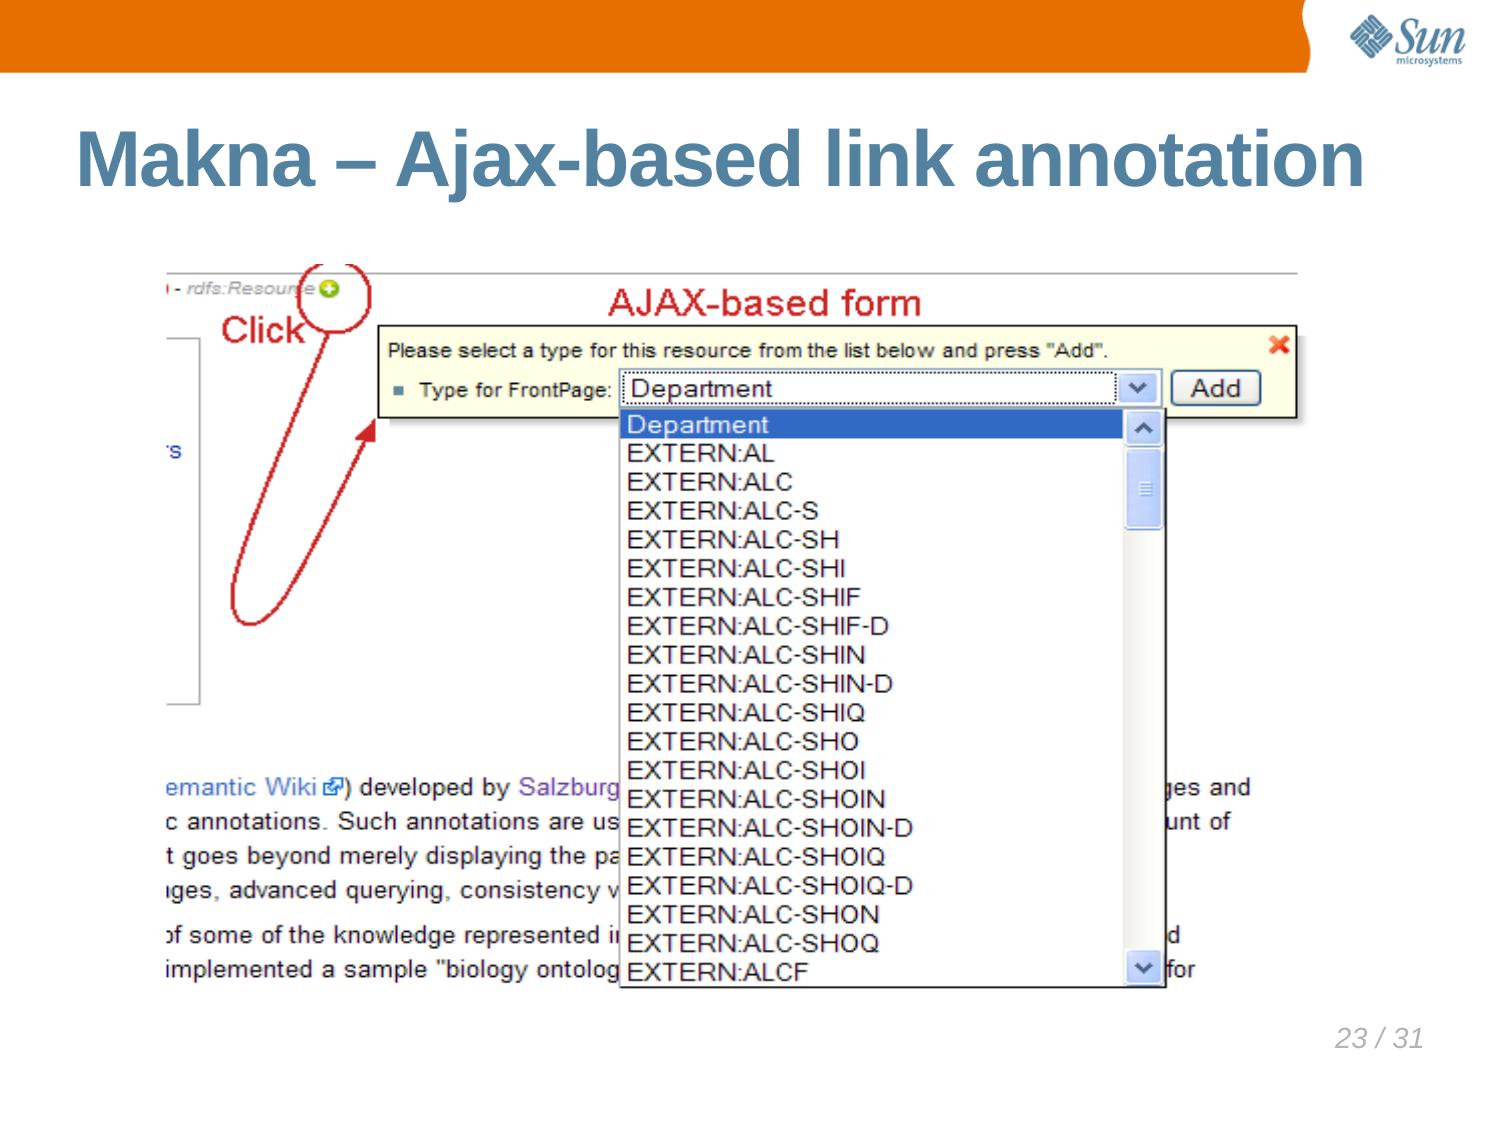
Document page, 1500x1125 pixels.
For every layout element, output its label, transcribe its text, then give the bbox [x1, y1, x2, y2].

picture [165, 264, 1312, 1012]
title Makna – Ajax-based link annotation [75, 122, 1438, 228]
picture [0, 0, 1500, 75]
